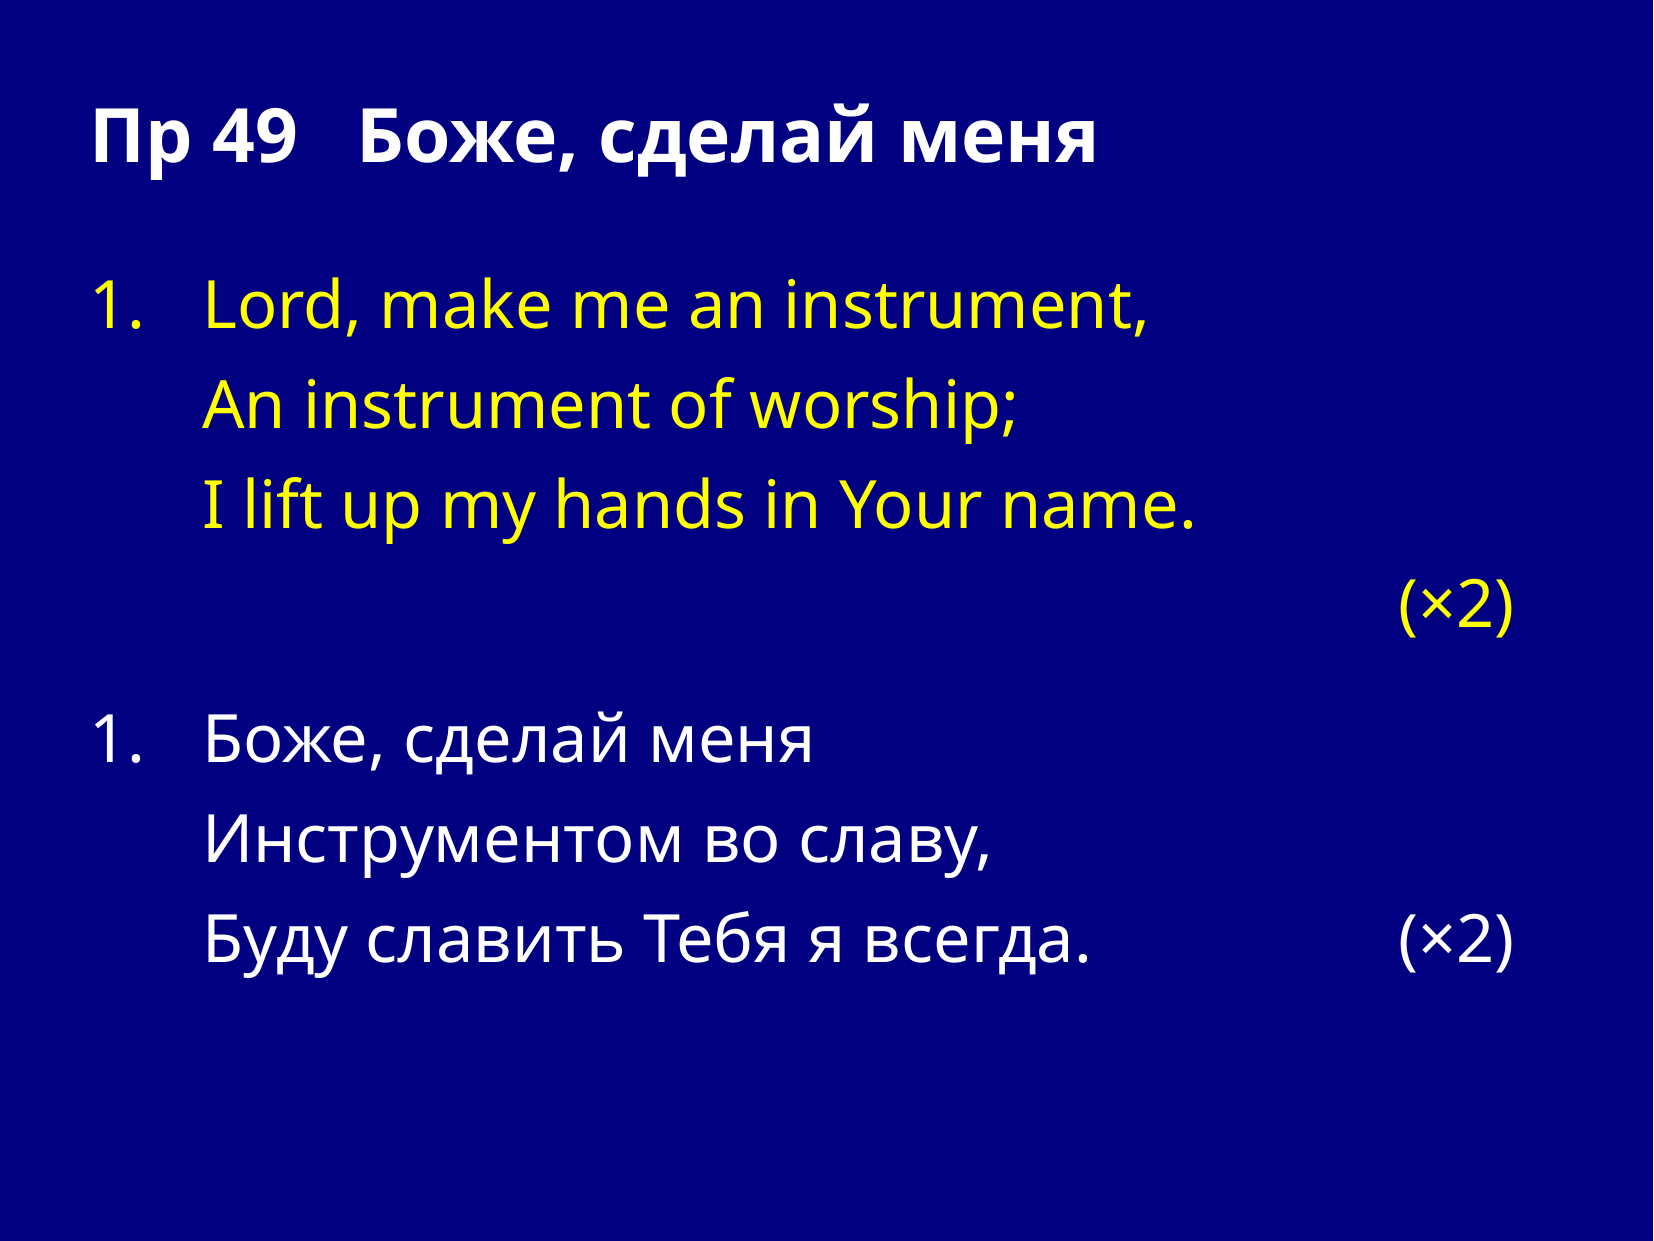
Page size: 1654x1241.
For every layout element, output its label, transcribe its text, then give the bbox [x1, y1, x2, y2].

text_box 1. Боже, сделай меня Инструментом во славу, Буду славить Тебя я всегда. (×2) [75, 675, 1653, 1163]
text_box Пр 49 Боже, сделай меня [75, 75, 1576, 188]
text_box 1. Lord, make me an instrument, An instrument of worship; I lift up my hands in Your name. (×2) [75, 188, 1576, 638]
